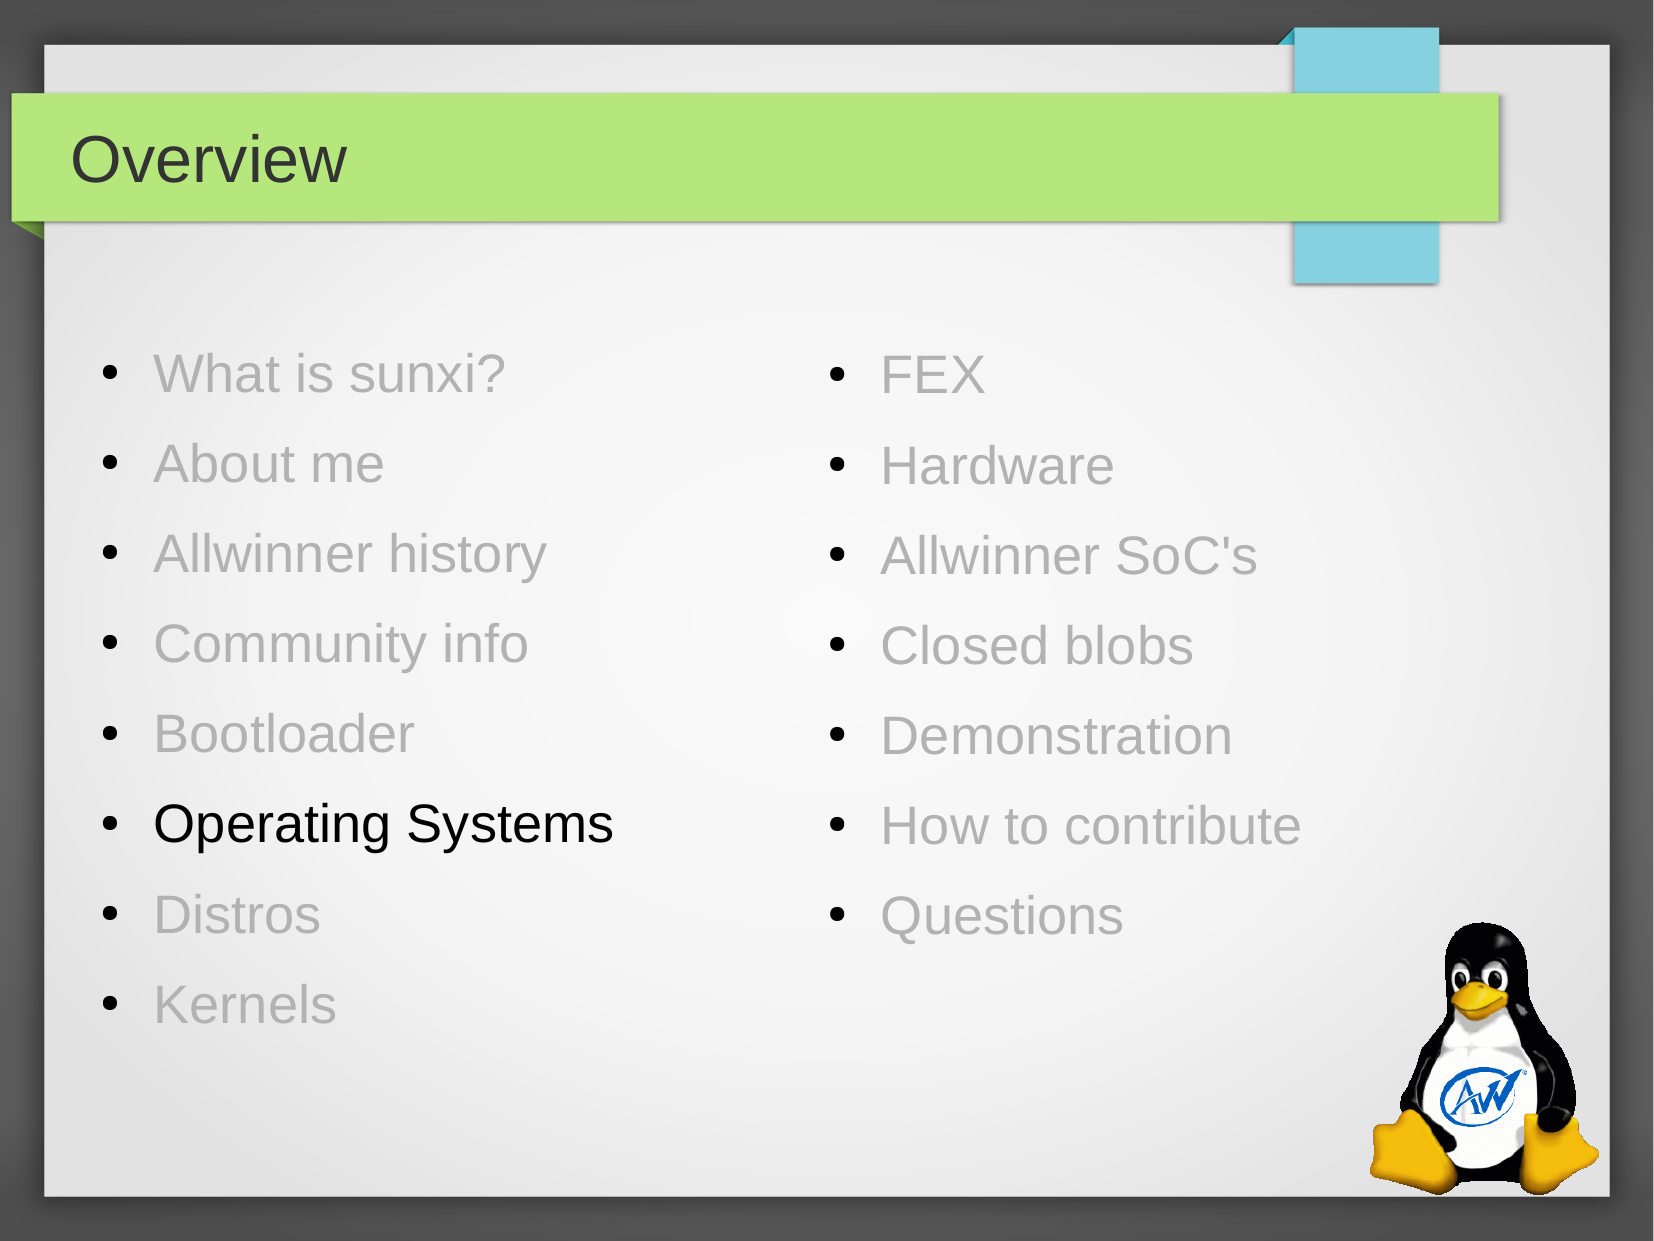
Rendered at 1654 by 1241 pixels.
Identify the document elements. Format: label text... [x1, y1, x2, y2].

title Overview [70, 106, 1229, 213]
list What is sunxi? About me Allwinner history Community info Bootloader Operating Systems Distros Kernels [82, 343, 781, 1063]
picture [0, 0, 1654, 1241]
list FEX Hardware Allwinner SoC's Closed blobs Demonstration How to contribute Questions [810, 345, 1508, 1065]
